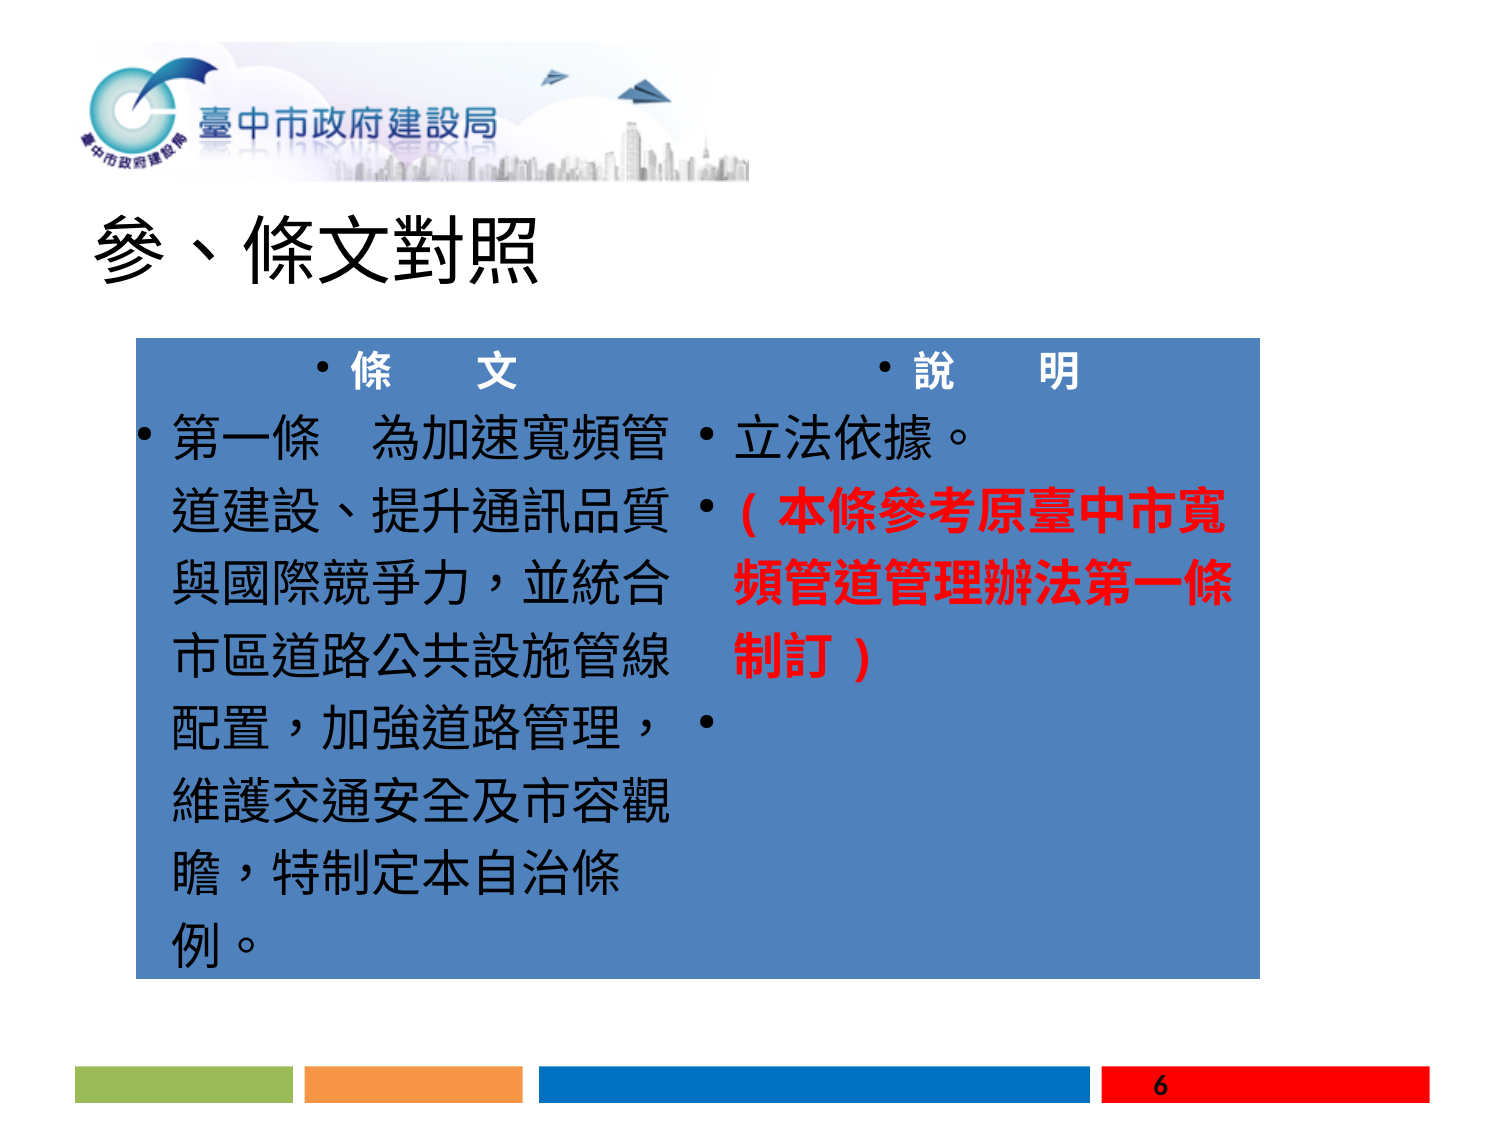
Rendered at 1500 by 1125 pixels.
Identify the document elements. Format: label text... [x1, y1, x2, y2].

text_box 參、條文對照 [76, 196, 1427, 303]
table_header 條 文 [136, 338, 698, 399]
text_box [1138, 1053, 1489, 1114]
text_box [512, 1042, 988, 1103]
table_cell 第一條 為加速寬頻管道建設、提升通訊品質與國際競爭力，並統合市區道路公共設施管線配置，加強道路管理，維護交通安全及市容觀瞻，特制定本自治條例。 [136, 399, 698, 979]
table_cell 立法依據。 (本條參考原臺中市寬頻管道管理辦法第一條制訂) [698, 399, 1260, 979]
table_header 說 明 [698, 338, 1260, 399]
